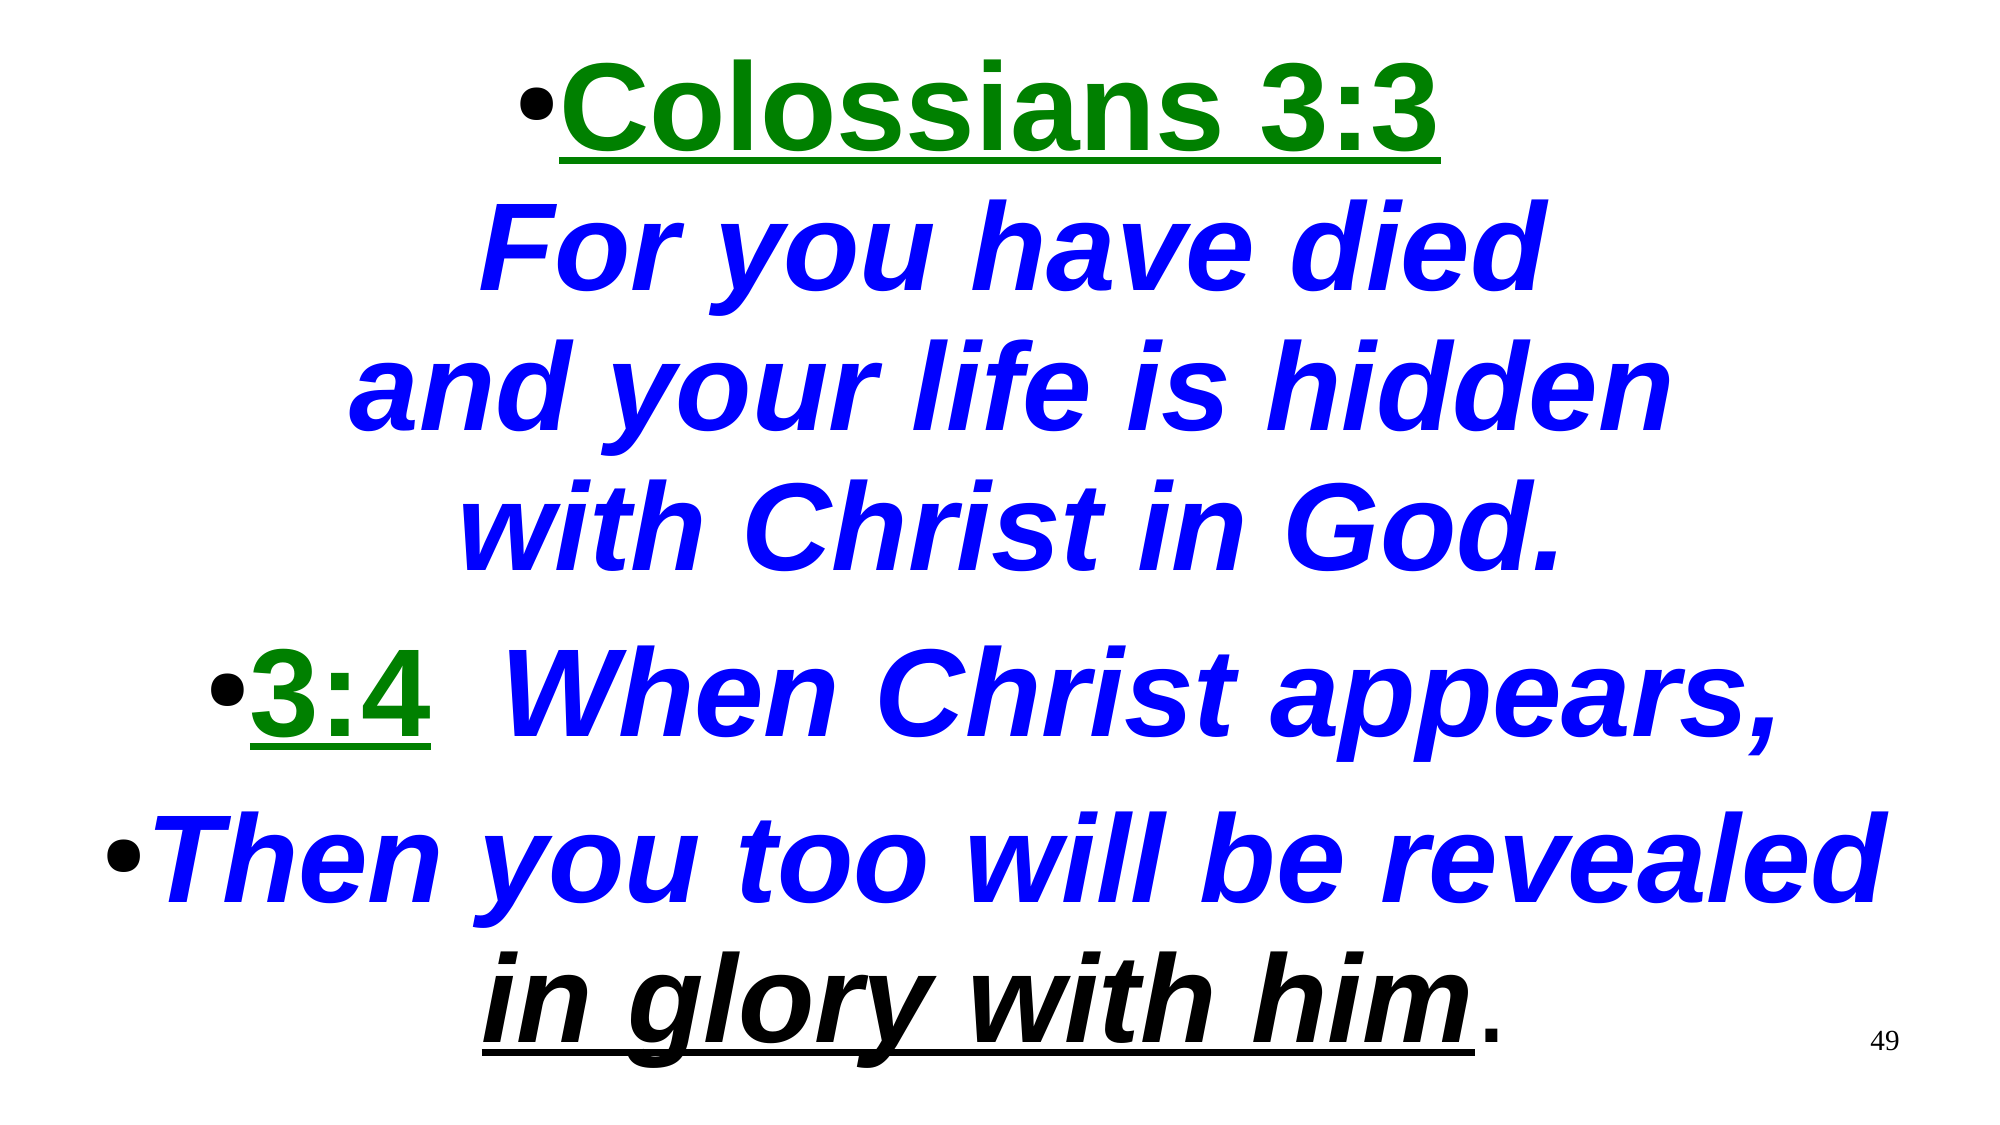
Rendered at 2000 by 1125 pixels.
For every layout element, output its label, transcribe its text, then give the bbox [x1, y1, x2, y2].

list Colossians 3:3 For you have died and your life is hidden with Christ in God. 3:4 When Christ appears, Then you too will be revealed in glory with him. [37, 37, 1988, 1088]
